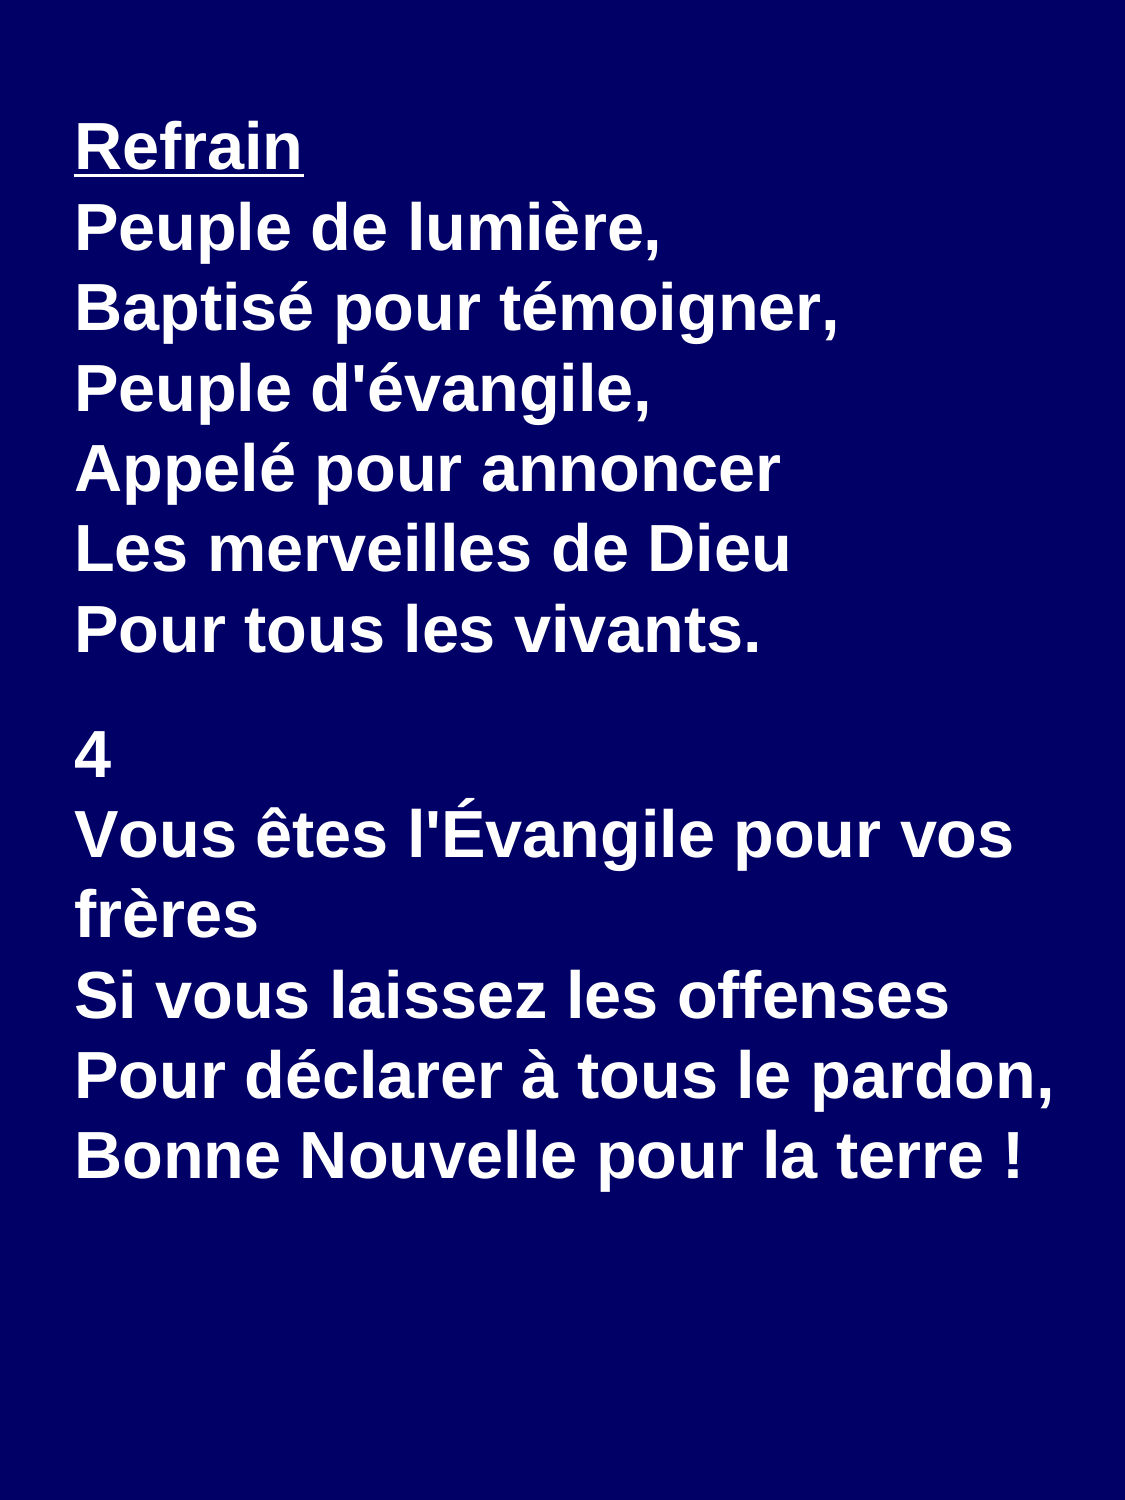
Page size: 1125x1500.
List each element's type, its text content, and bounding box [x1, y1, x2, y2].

text_box Refrain Peuple de lumière, Baptisé pour témoigner, Peuple d'évangile, Appelé pour annoncer Les merveilles de Dieu Pour tous les vivants. 4 Vous êtes l'Évangile pour vos frères Si vous laissez les offenses Pour déclarer à tous le pardon, Bonne Nouvelle pour la terre ! [0, 35, 1099, 1500]
